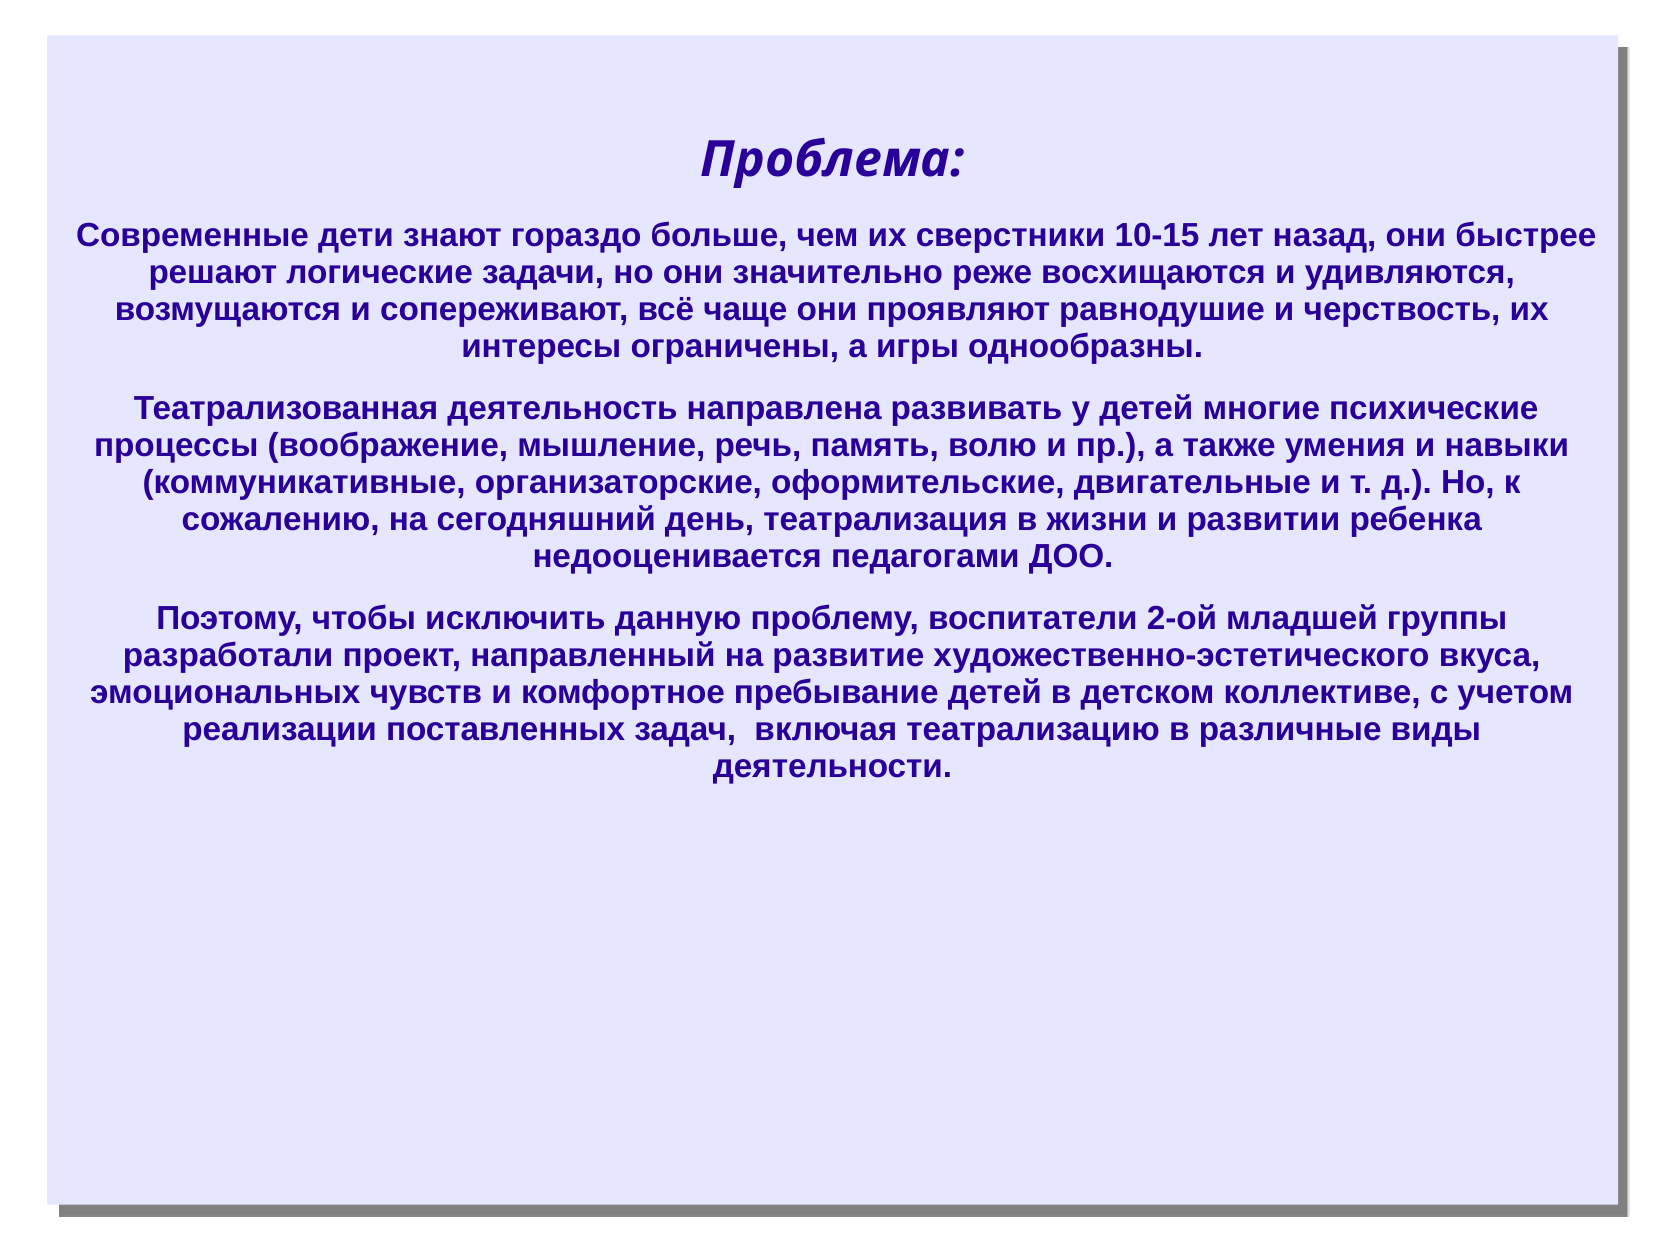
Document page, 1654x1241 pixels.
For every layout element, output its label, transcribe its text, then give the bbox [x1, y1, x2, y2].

text_box Проблема: Современные дети знают гораздо больше, чем их сверстники 10-15 лет назад, они быстрее решают логические задачи, но они значительно реже восхищаются и удивляются, возмущаются и сопереживают, всё чаще они проявляют равнодушие и черствость, их интересы ограничены, а игры однообразны. Театрализованная деятельность направлена развивать у детей многие психические процессы (воображение, мышление, речь, память, волю и пр.), а также умения и навыки (коммуникативные, организаторские, оформительские, двигательные и т. д.). Но, к сожалению, на сегодняшний день, театрализация в жизни и развитии ребенка недооценивается педагогами ДОО. Поэтому, чтобы исключить данную проблему, воспитатели 2-ой младшей группы разработали проект, направленный на развитие художественно-эстетического вкуса, эмоциональных чувств и комфортное пребывание детей в детском коллективе, с учетом реализации поставленных задач, включая театрализацию в различные виды деятельности. [47, 35, 1619, 1205]
